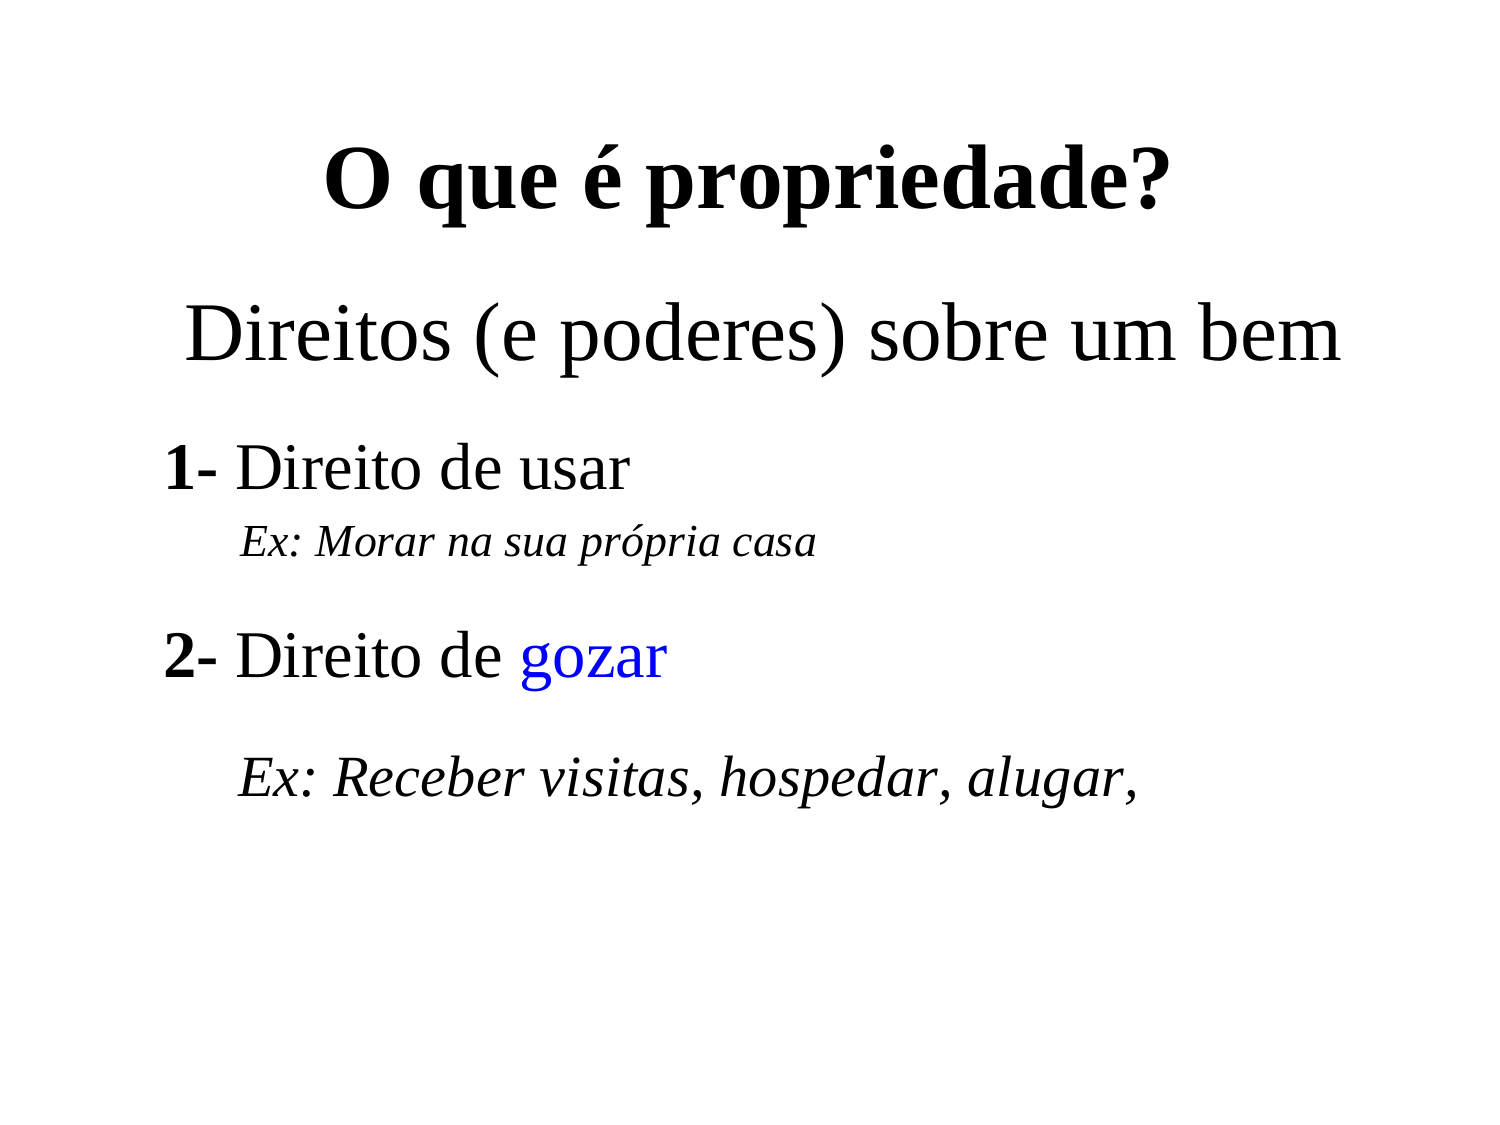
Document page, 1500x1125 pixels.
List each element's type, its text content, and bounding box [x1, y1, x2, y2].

text_box Direitos (e poderes) sobre um bem 1- Direito de usar Ex: Morar na sua própria casa 2- Direito de gozar Ex: Receber visitas, hospedar, alugar, [163, 285, 1376, 978]
title O que é propriedade? [123, 83, 1399, 272]
